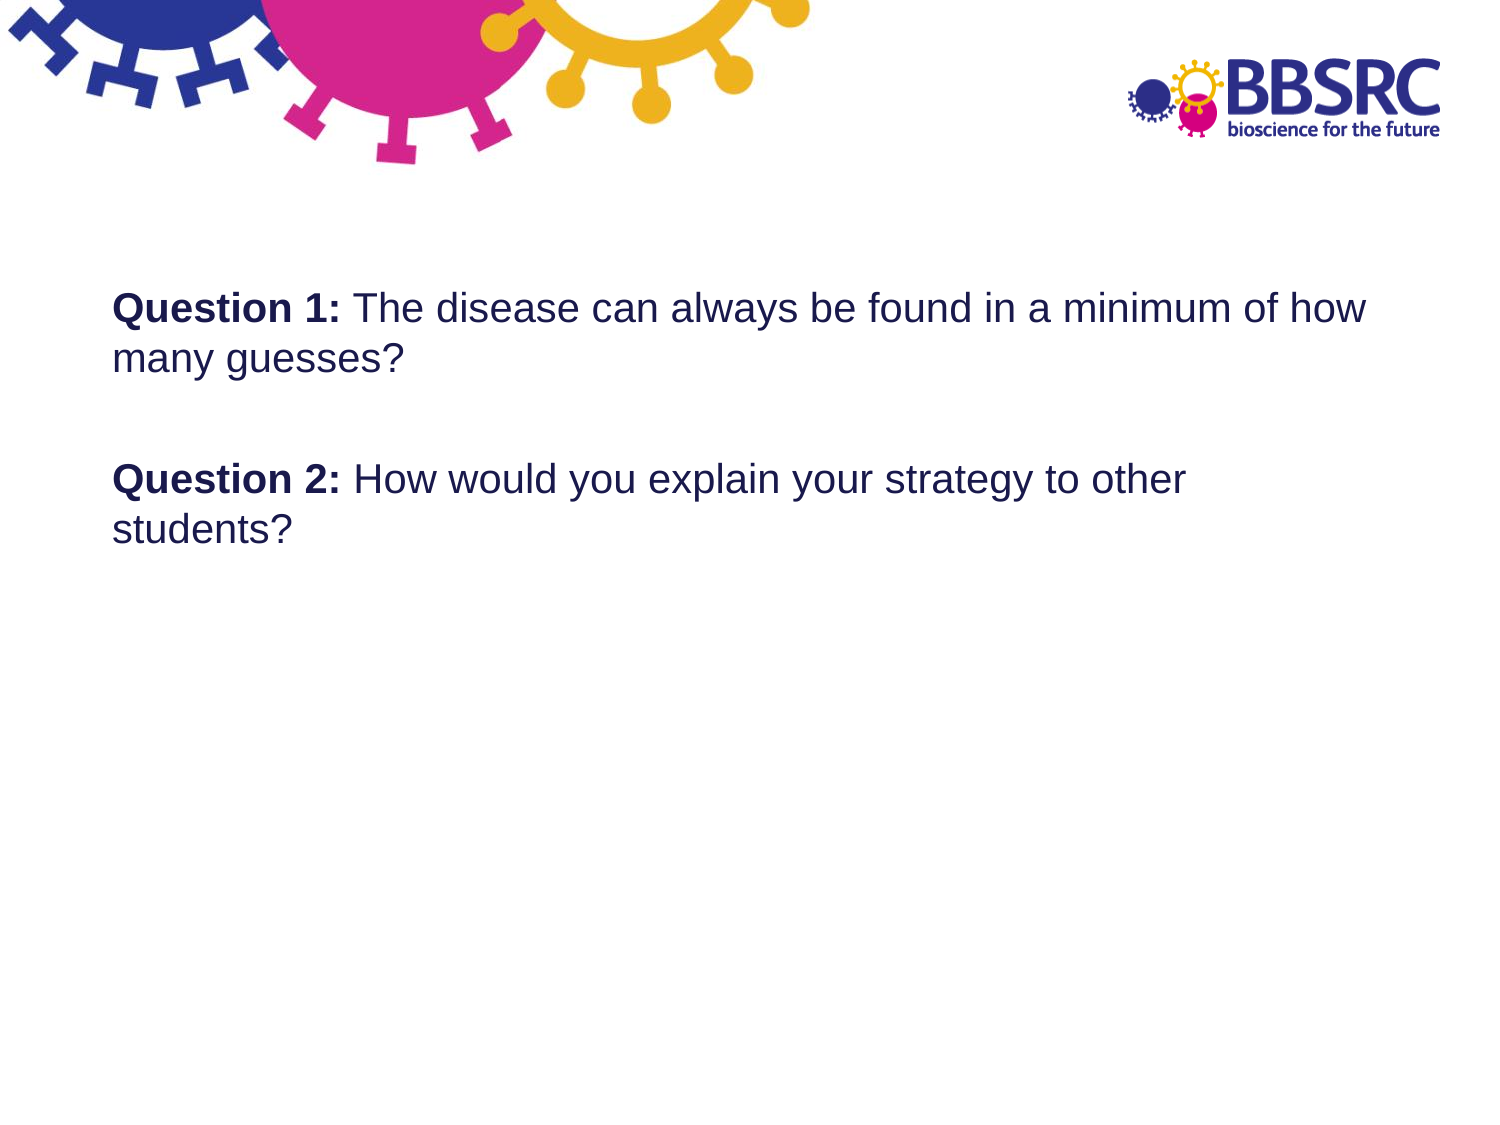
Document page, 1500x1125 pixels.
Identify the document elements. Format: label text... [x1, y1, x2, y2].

list Question 1: The disease can always be found in a minimum of how many guesses? Question 2: How would you explain your strategy to other students? [112, 219, 1377, 1095]
